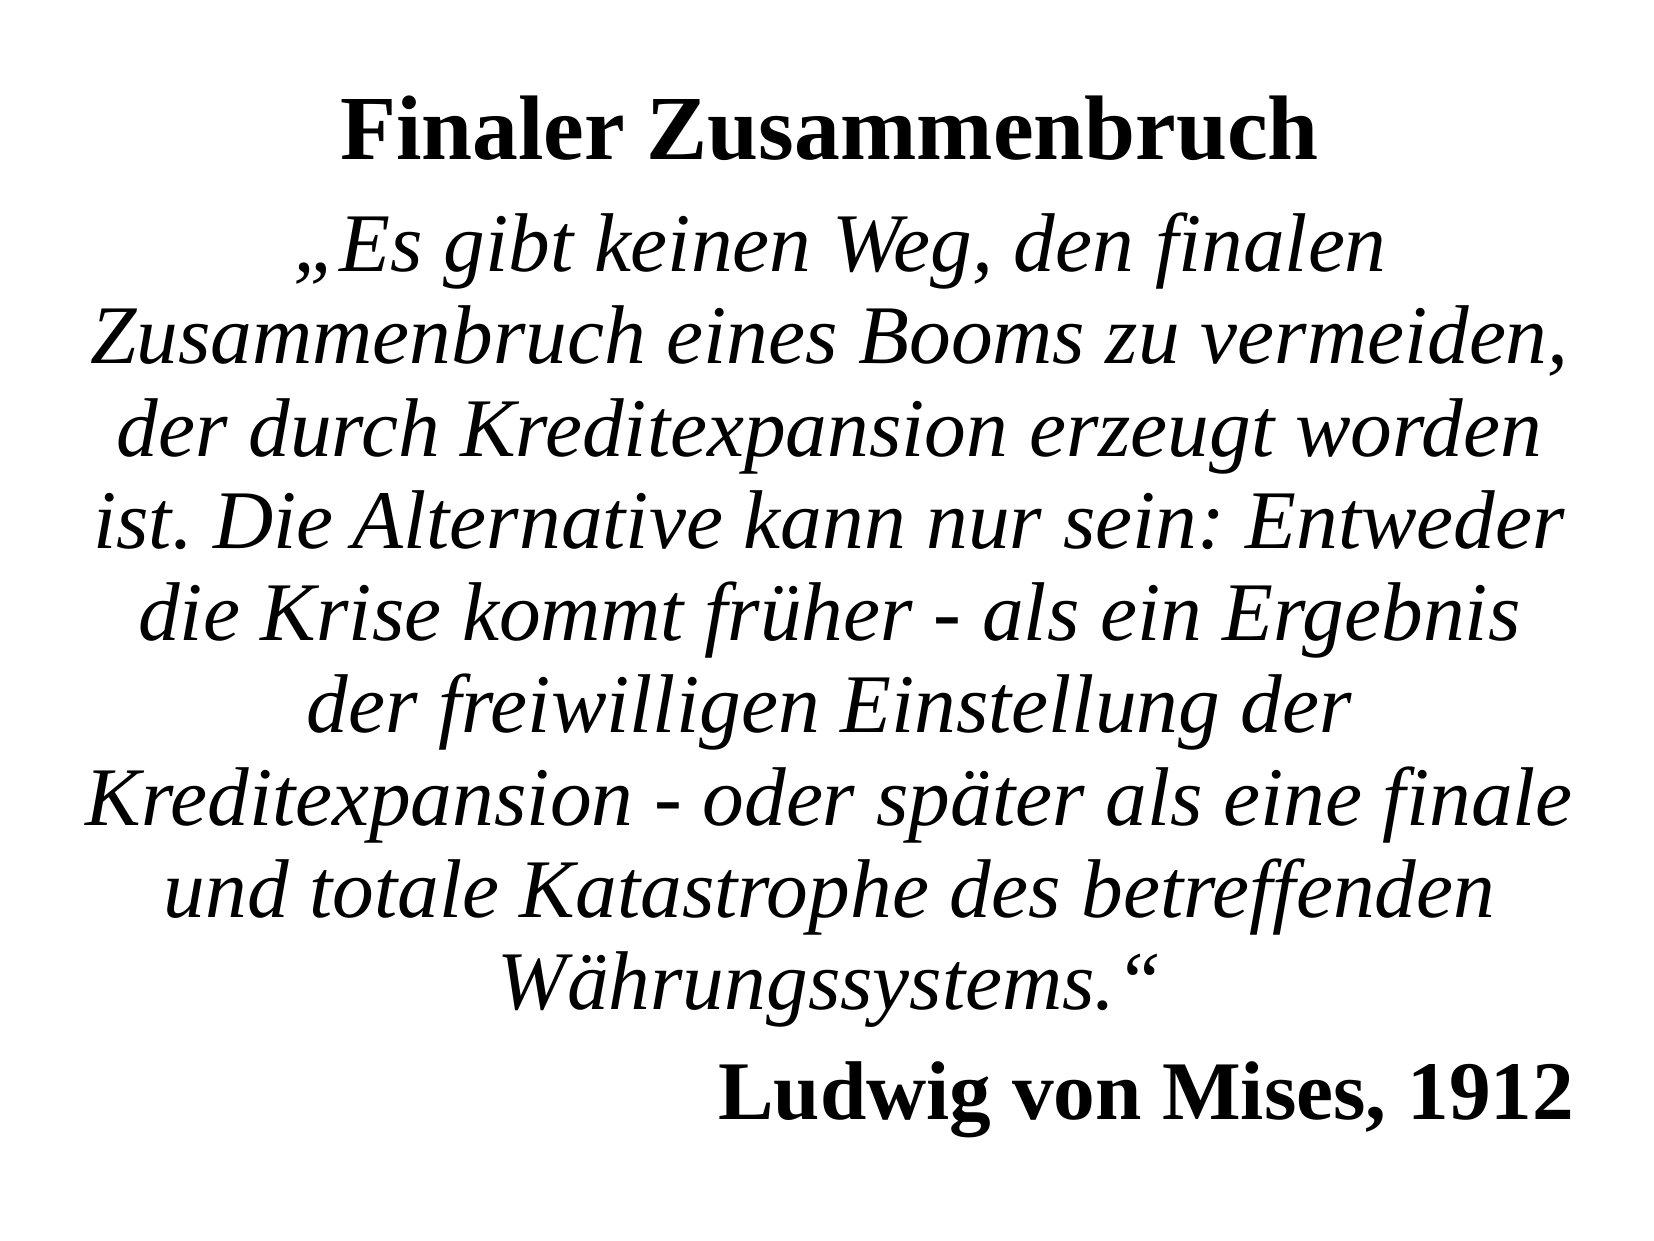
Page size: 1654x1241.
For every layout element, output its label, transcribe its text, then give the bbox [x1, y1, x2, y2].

text_box Finaler Zusammenbruch „Es gibt keinen Weg, den finalen Zusammenbruch eines Booms zu vermeiden, der durch Kreditexpansion erzeugt worden ist. Die Alternative kann nur sein: Entweder die Krise kommt früher - als ein Ergebnis der freiwilligen Einstellung der Kreditexpansion - oder später als eine finale und totale Katastrophe des betreffenden Währungssystems.“ Ludwig von Mises, 1912 [70, 70, 1595, 1148]
